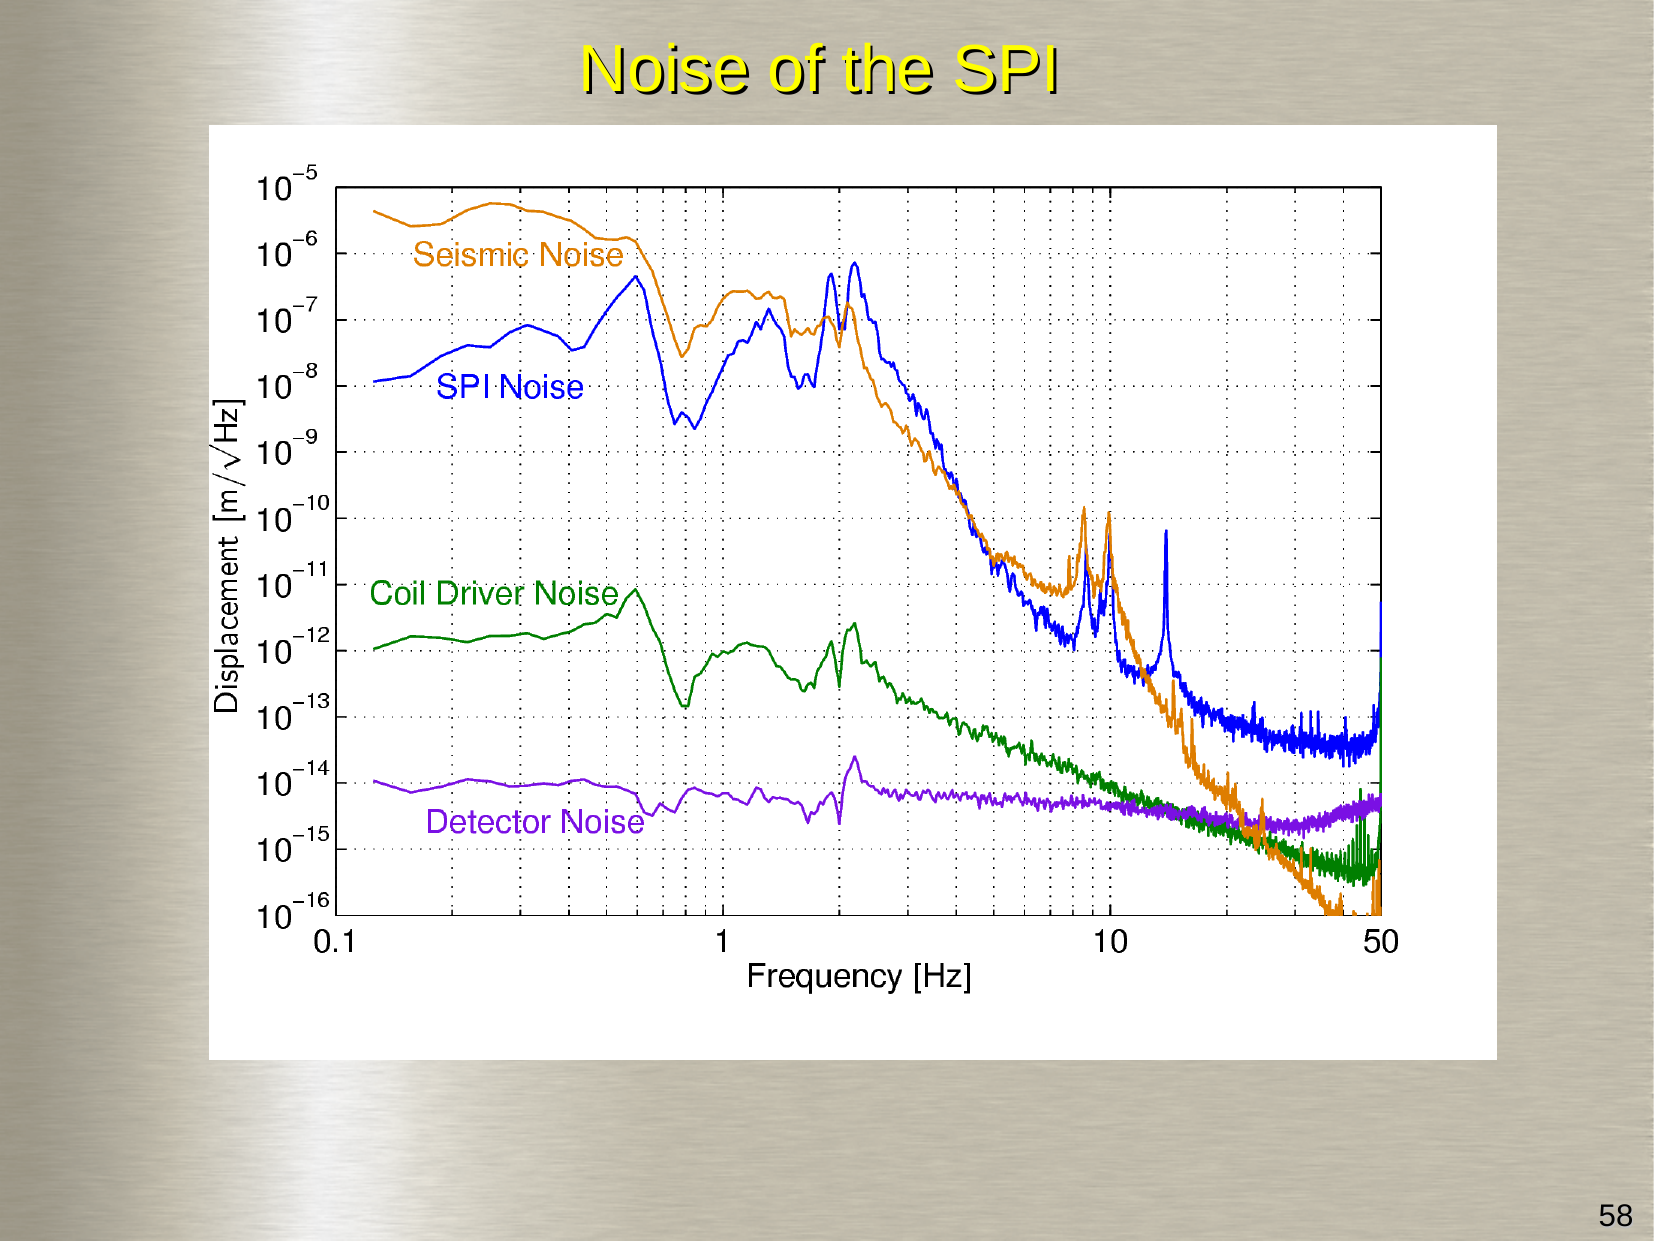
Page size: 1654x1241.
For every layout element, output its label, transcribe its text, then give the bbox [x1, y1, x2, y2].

picture [0, 0, 1654, 1241]
text_box Noise of the SPI [564, 23, 1077, 114]
